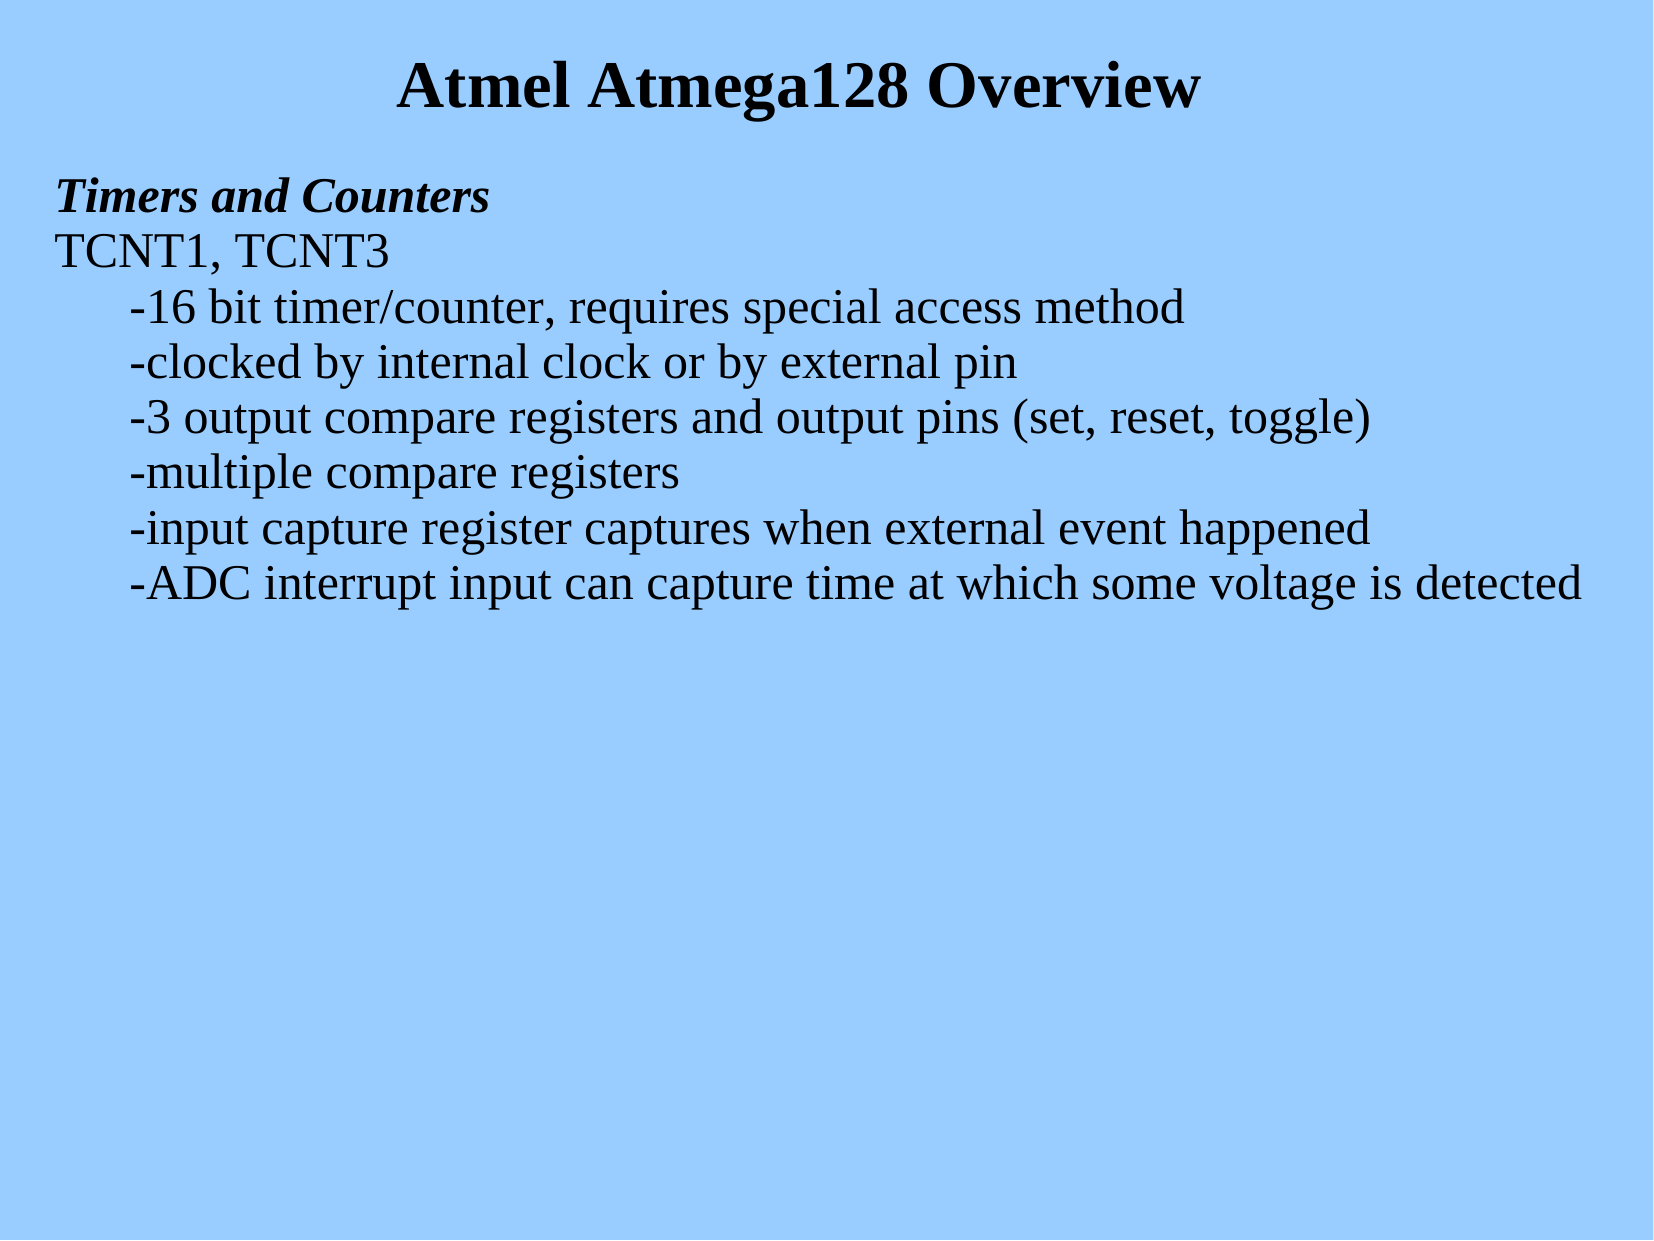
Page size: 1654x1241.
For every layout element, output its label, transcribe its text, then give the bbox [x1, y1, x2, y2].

text_box Timers and Counters TCNT1, TCNT3 -16 bit timer/counter, requires special access method -clocked by internal clock or by external pin -3 output compare registers and output pins (set, reset, toggle) -multiple compare registers -input capture register captures when external event happened -ADC interrupt input can capture time at which some voltage is detected [54, 168, 1587, 1206]
text_box Atmel Atmega128 Overview [318, 48, 1281, 123]
